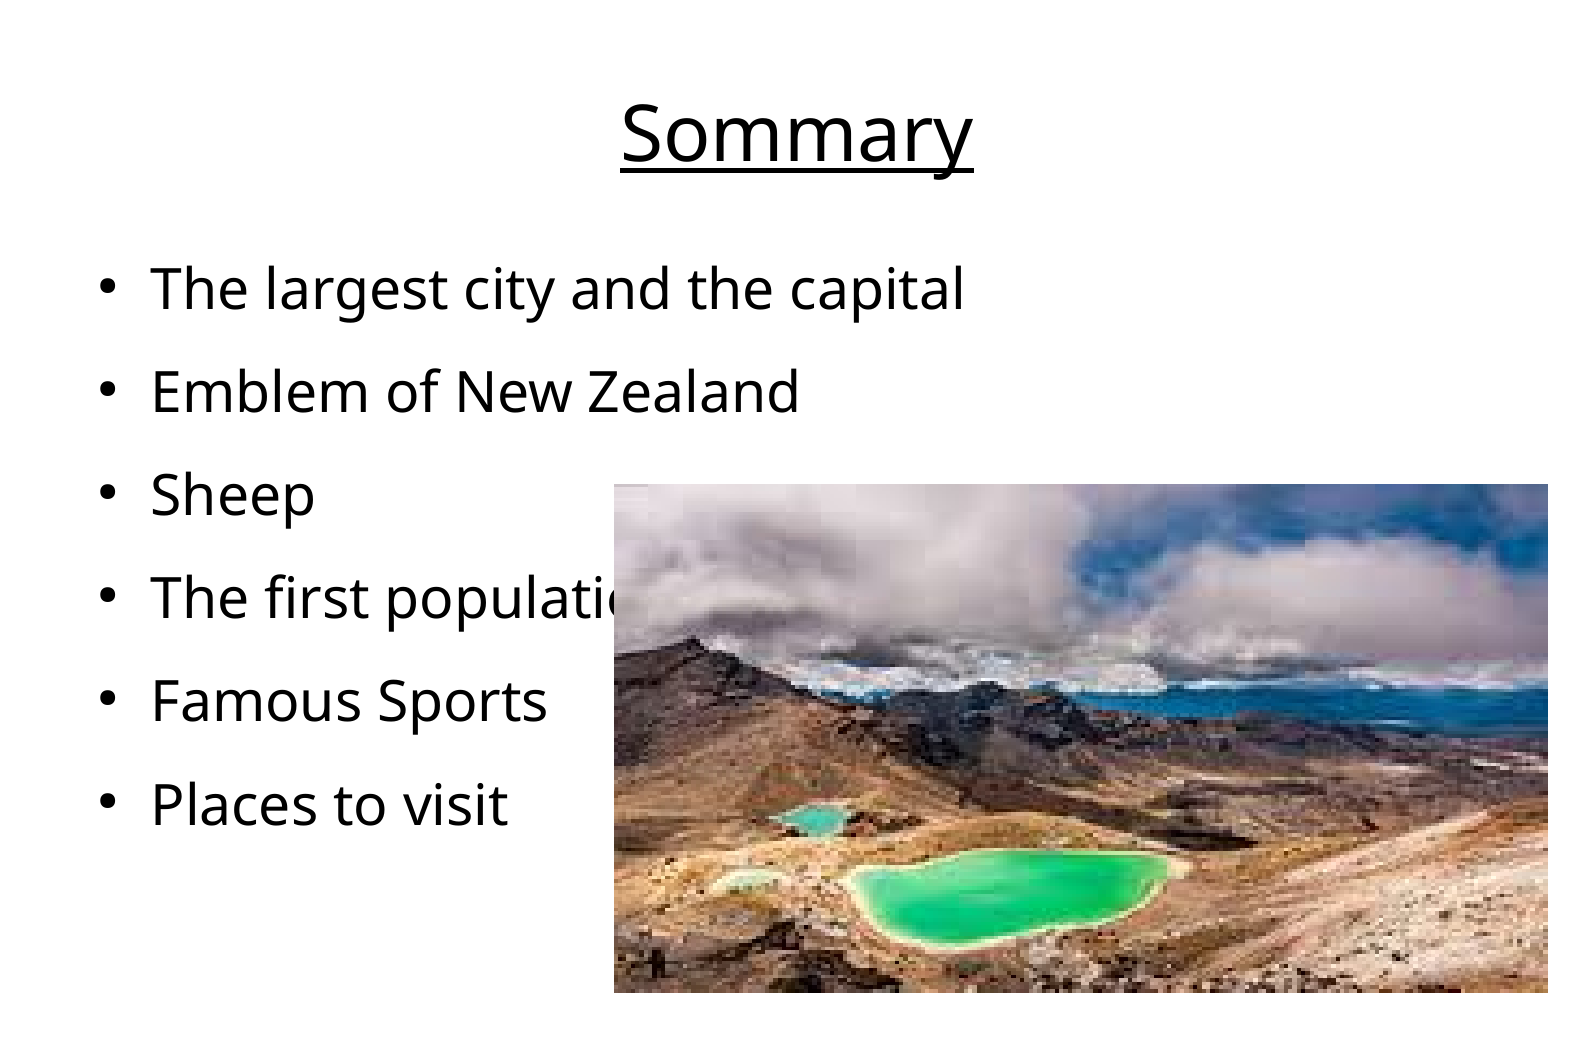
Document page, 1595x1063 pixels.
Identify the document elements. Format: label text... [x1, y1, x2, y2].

picture [614, 484, 1548, 993]
list The largest city and the capital Emblem of New Zealand Sheep The first population Famous Sports Places to visit [79, 248, 1515, 951]
title Sommary [79, 42, 1515, 220]
